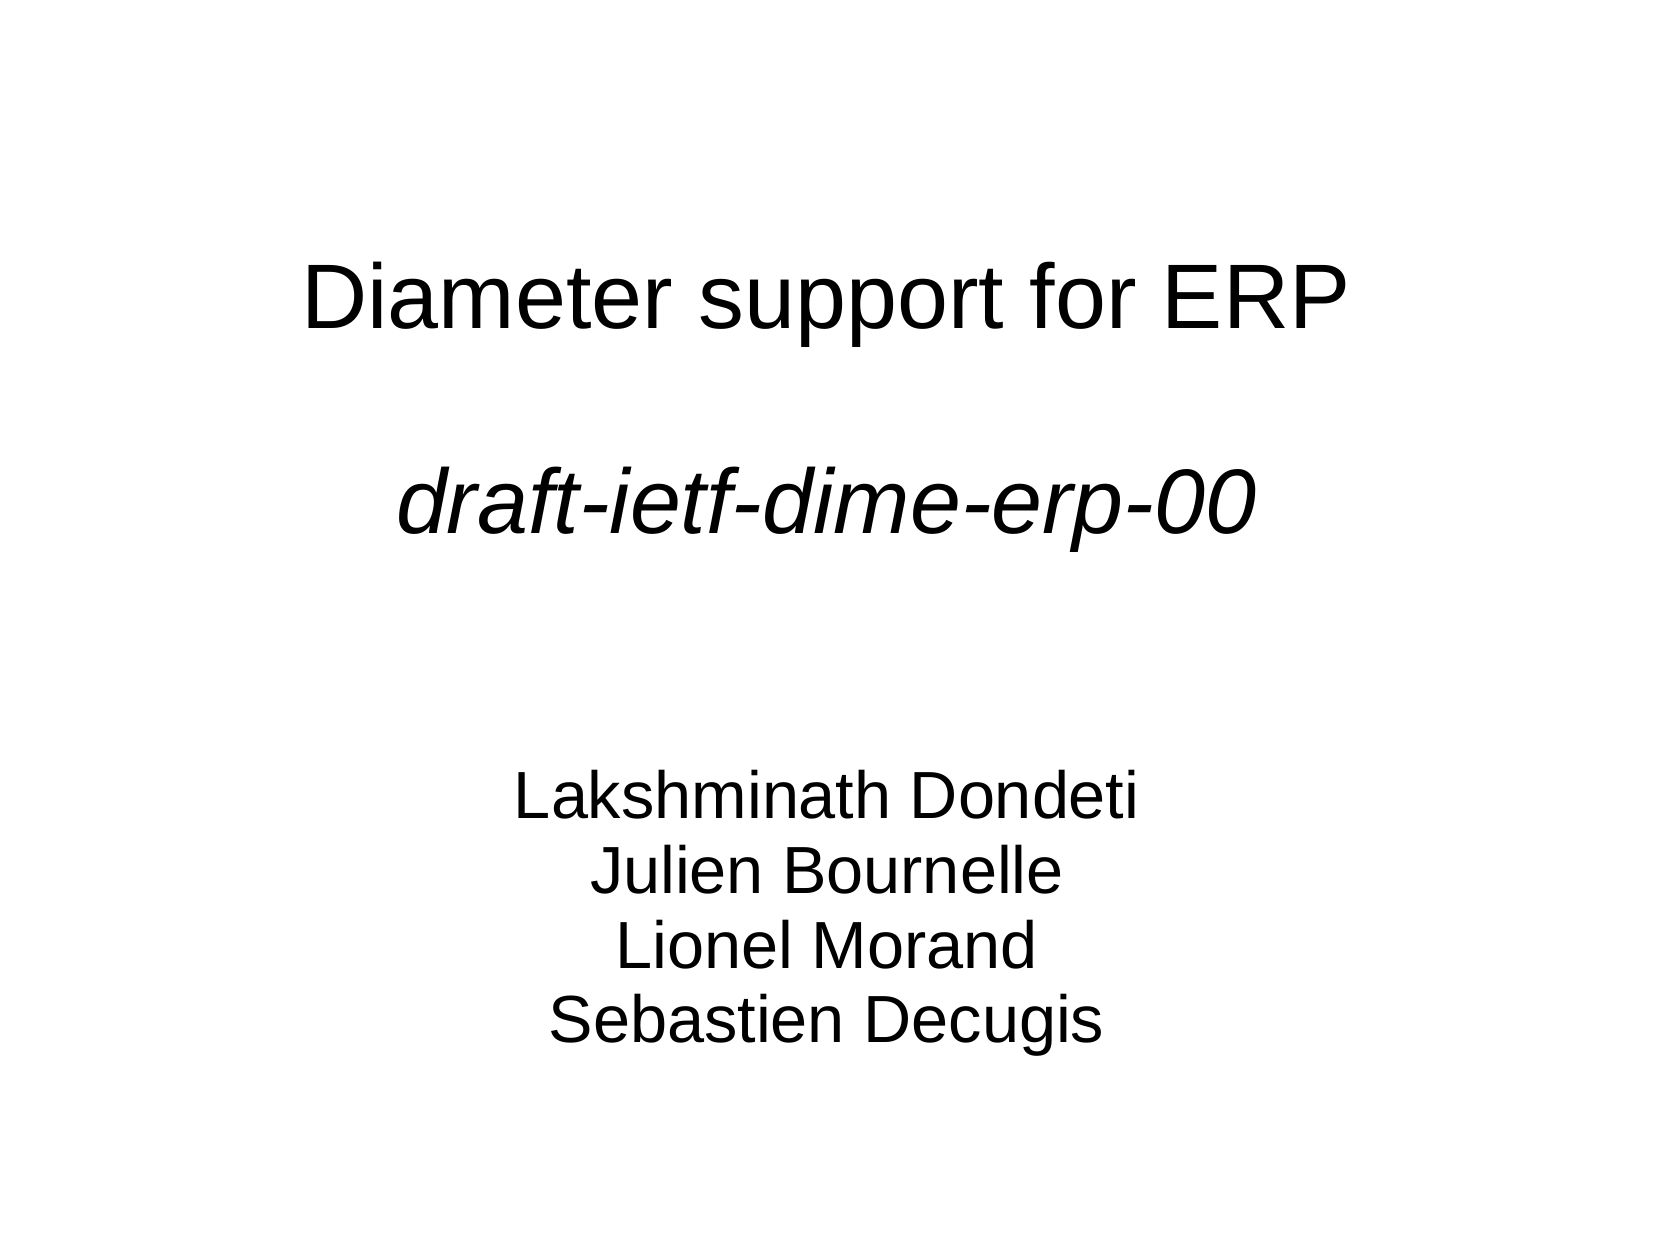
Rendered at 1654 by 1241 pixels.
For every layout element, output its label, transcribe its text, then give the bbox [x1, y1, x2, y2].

title Diameter support for ERP draft-ietf-dime-erp-00 Lakshminath Dondeti Julien Bournelle Lionel Morand Sebastien Decugis [82, 40, 1571, 1133]
